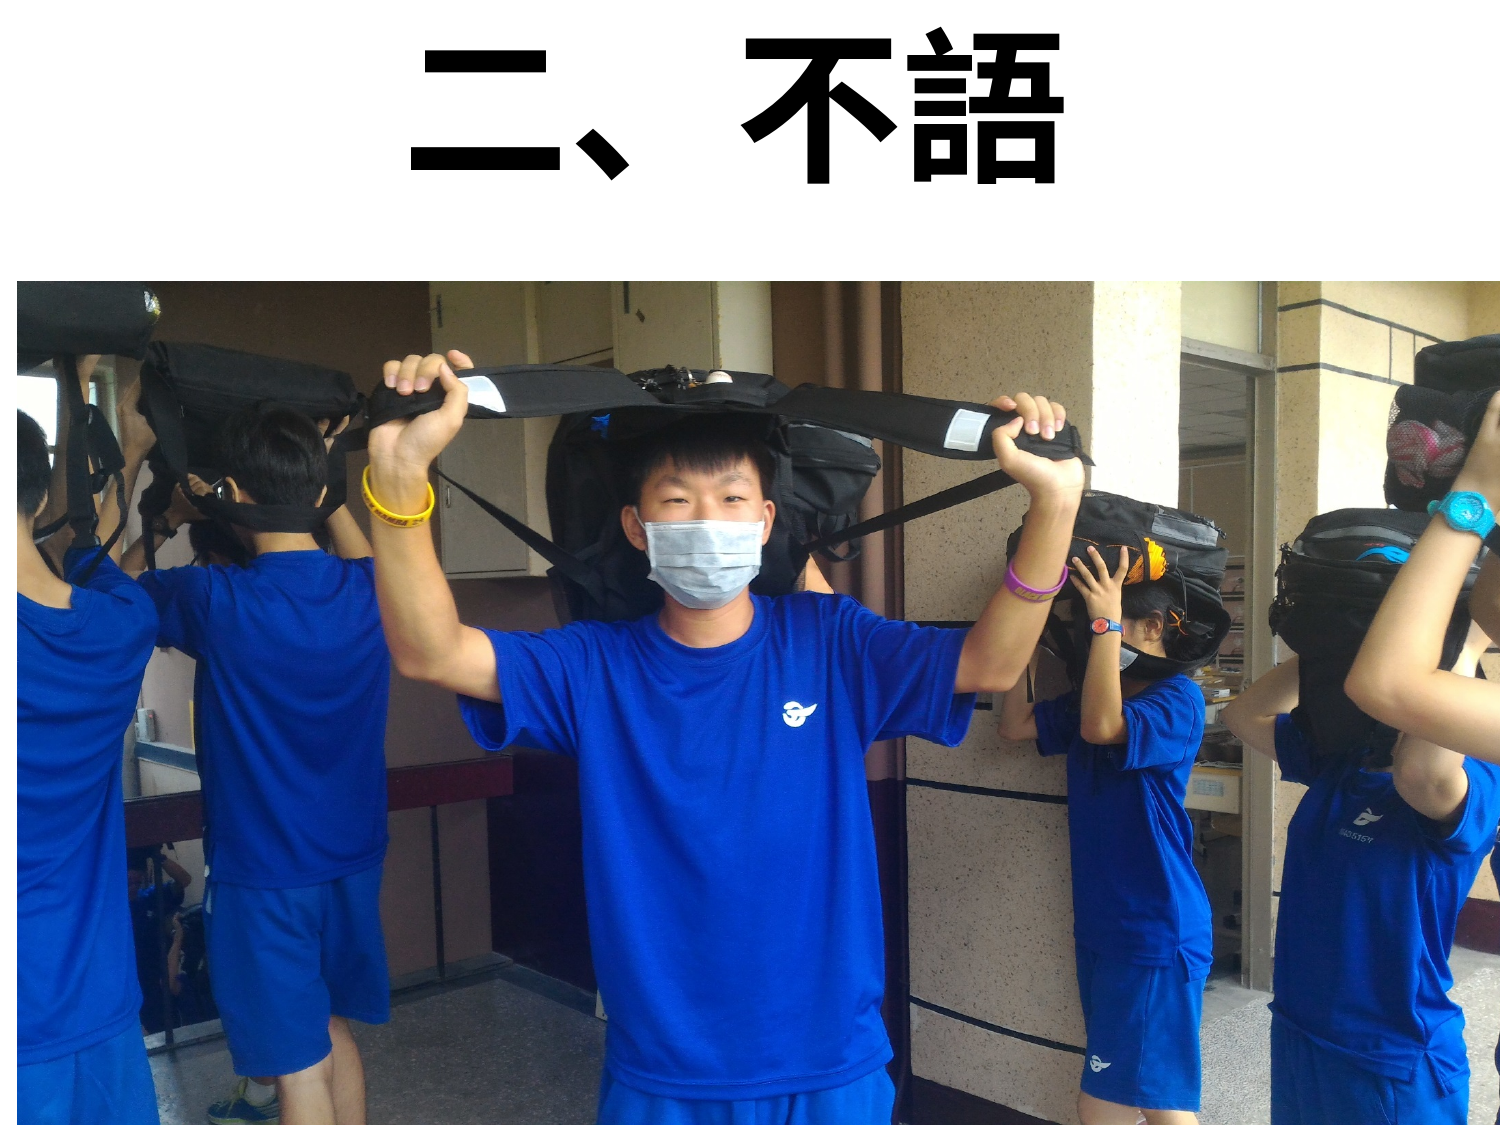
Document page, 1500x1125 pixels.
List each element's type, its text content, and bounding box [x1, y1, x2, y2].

picture [17, 281, 1500, 1125]
text_box 二、不語 [387, 0, 1085, 210]
